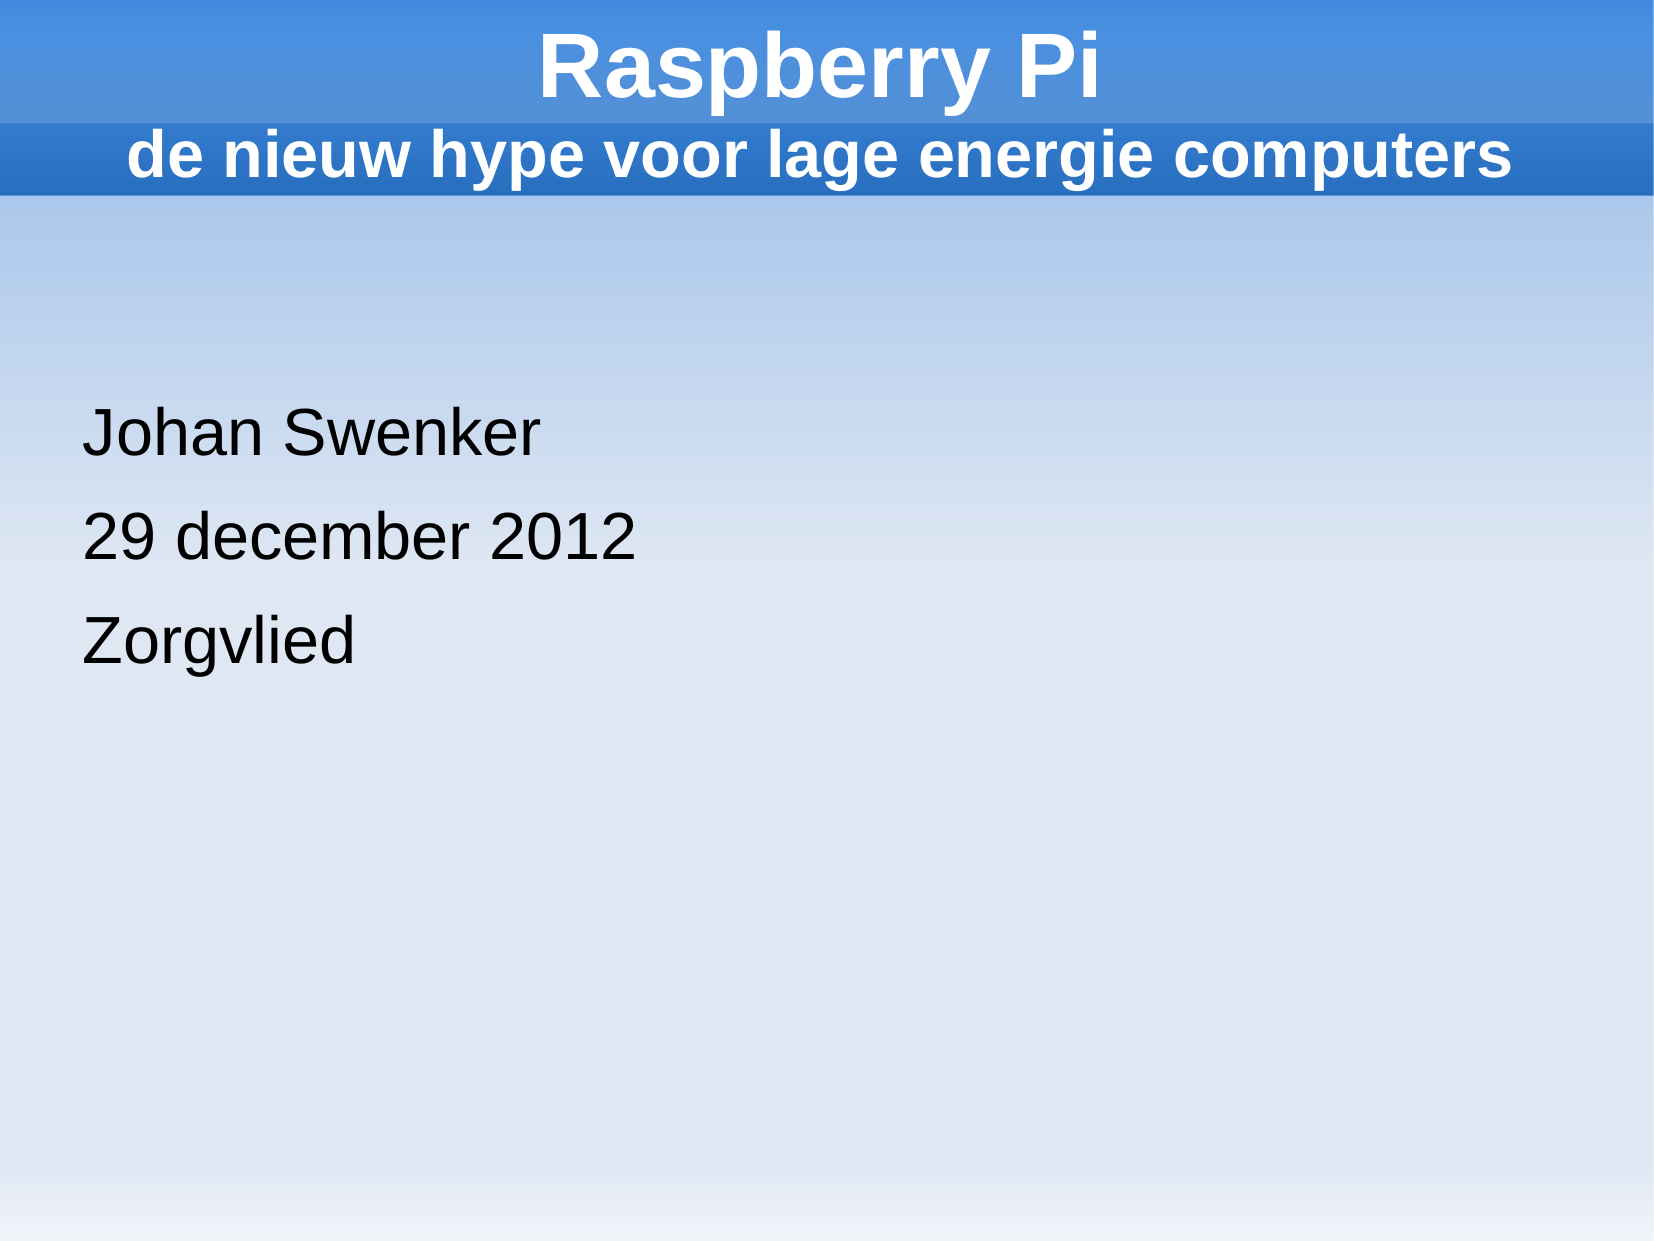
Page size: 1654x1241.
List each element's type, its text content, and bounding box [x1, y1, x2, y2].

title Raspberry Pi de nieuw hype voor lage energie computers [76, 0, 1565, 208]
picture [0, 0, 1654, 1241]
list Johan Swenker 29 december 2012 Zorgvlied [82, 290, 1571, 1109]
